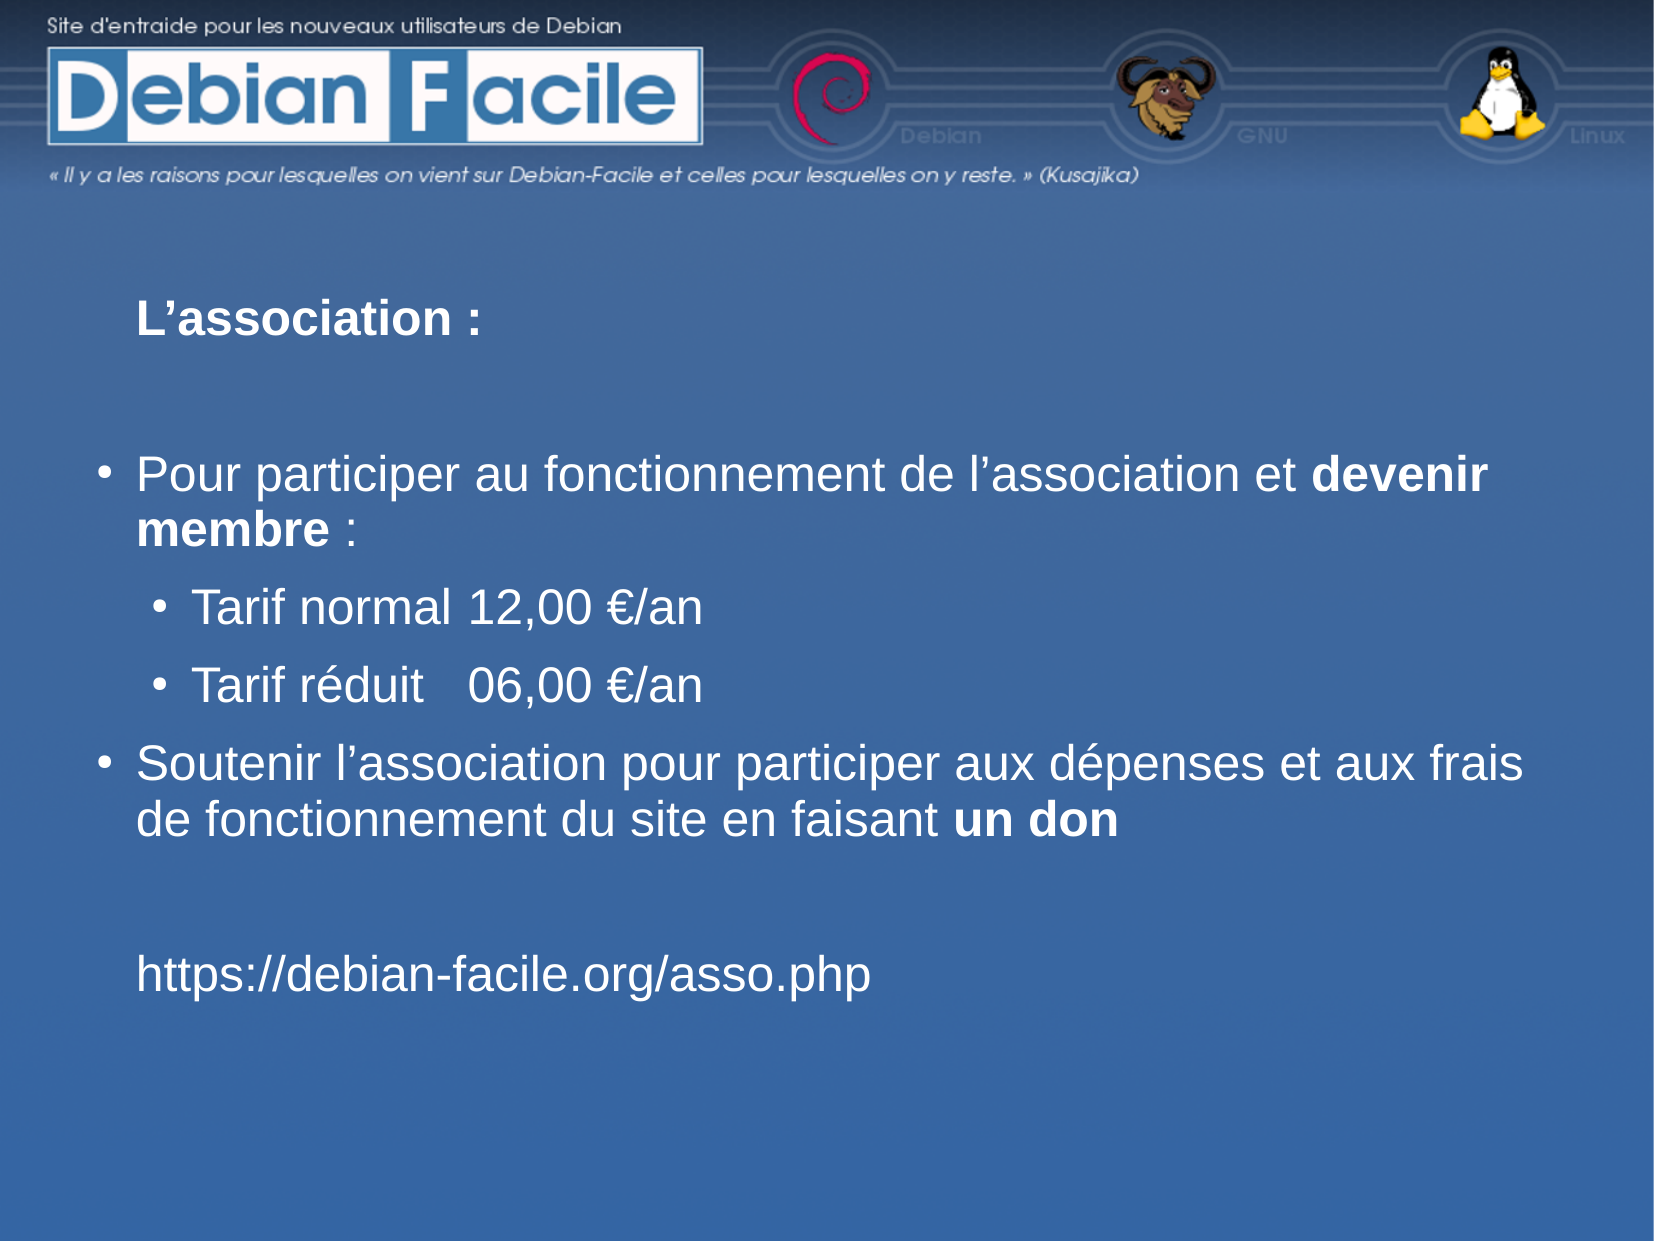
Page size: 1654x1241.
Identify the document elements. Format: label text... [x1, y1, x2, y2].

picture [0, 0, 1654, 1241]
list L’association : Pour participer au fonctionnement de l’association et devenir membre : Tarif normal 12,00 €/an Tarif réduit 06,00 €/an Soutenir l’association pour participer aux dépenses et aux frais de fonctionnement du site en faisant un don https://debian-facile.org/asso.php [82, 290, 1571, 1010]
